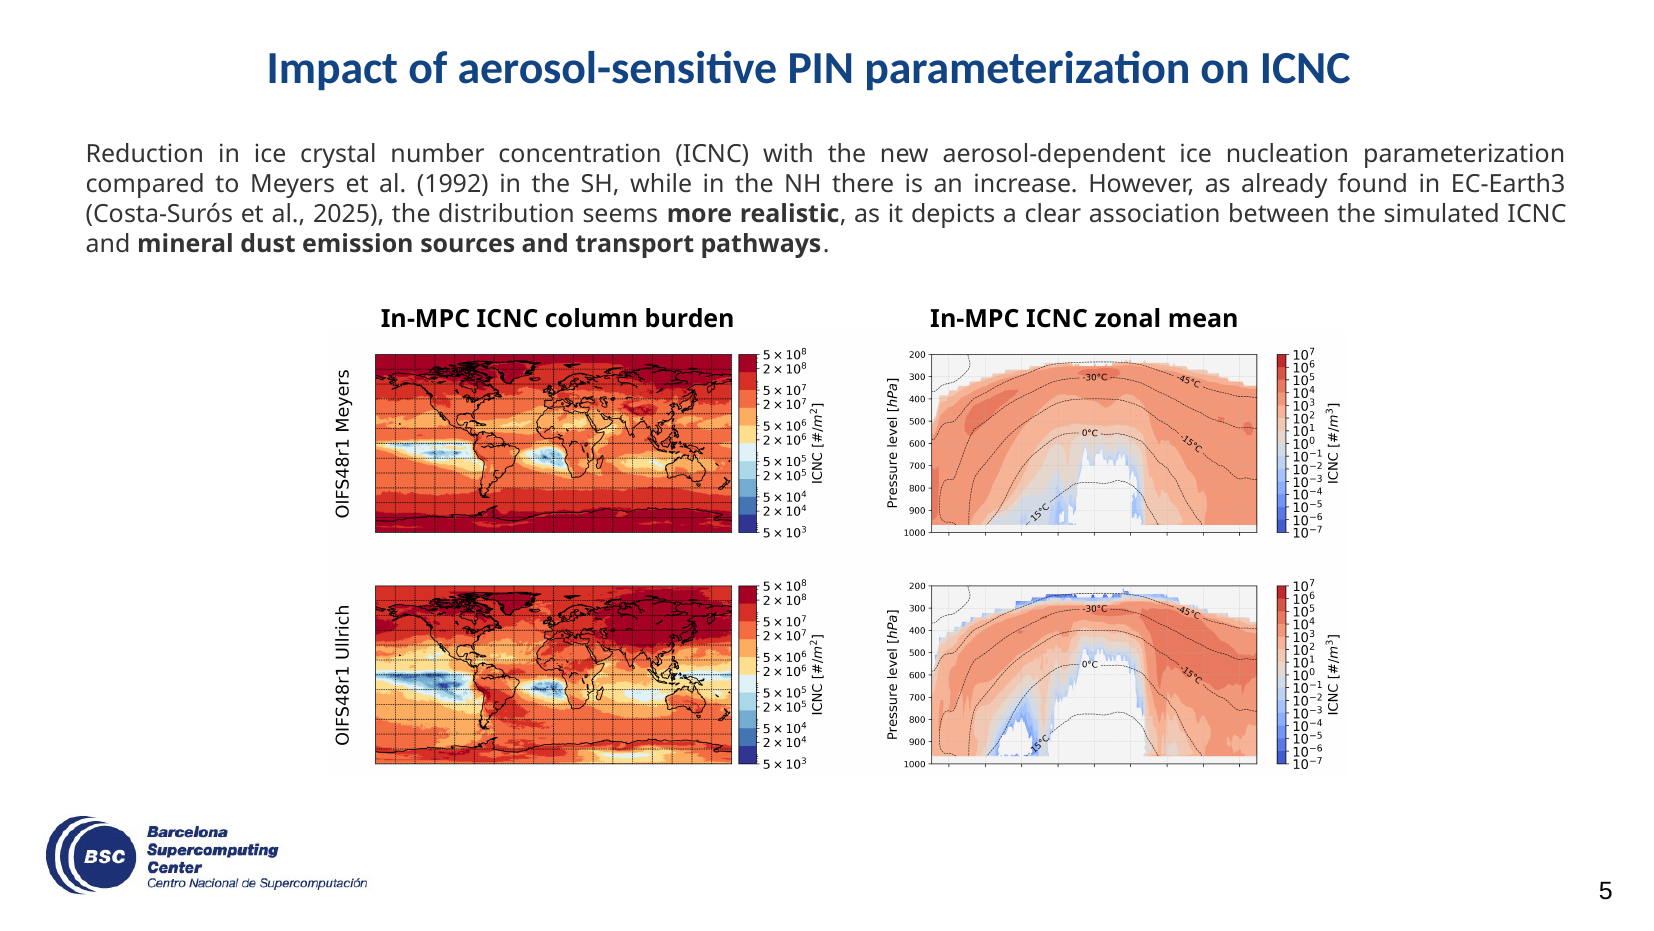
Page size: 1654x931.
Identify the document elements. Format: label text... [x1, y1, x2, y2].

text_box In-MPC ICNC zonal mean [915, 295, 1447, 383]
picture [0, 0, 1654, 931]
text_box Reduction in ice crystal number concentration (ICNC) with the new aerosol-dependent ice nucleation parameterization compared to Meyers et al. (1992) in the SH, while in the NH there is an increase. However, as already found in EC-Earth3 (Costa-Surós et al., 2025), the distribution seems more realistic, as it depicts a clear association between the simulated ICNC and mineral dust emission sources and transport pathways. [70, 166, 1583, 420]
text_box <number> [1581, 866, 1630, 910]
text_box Impact of aerosol-sensitive PIN parameterization on ICNC [23, 36, 1595, 166]
text_box In-MPC ICNC column burden [366, 295, 898, 383]
